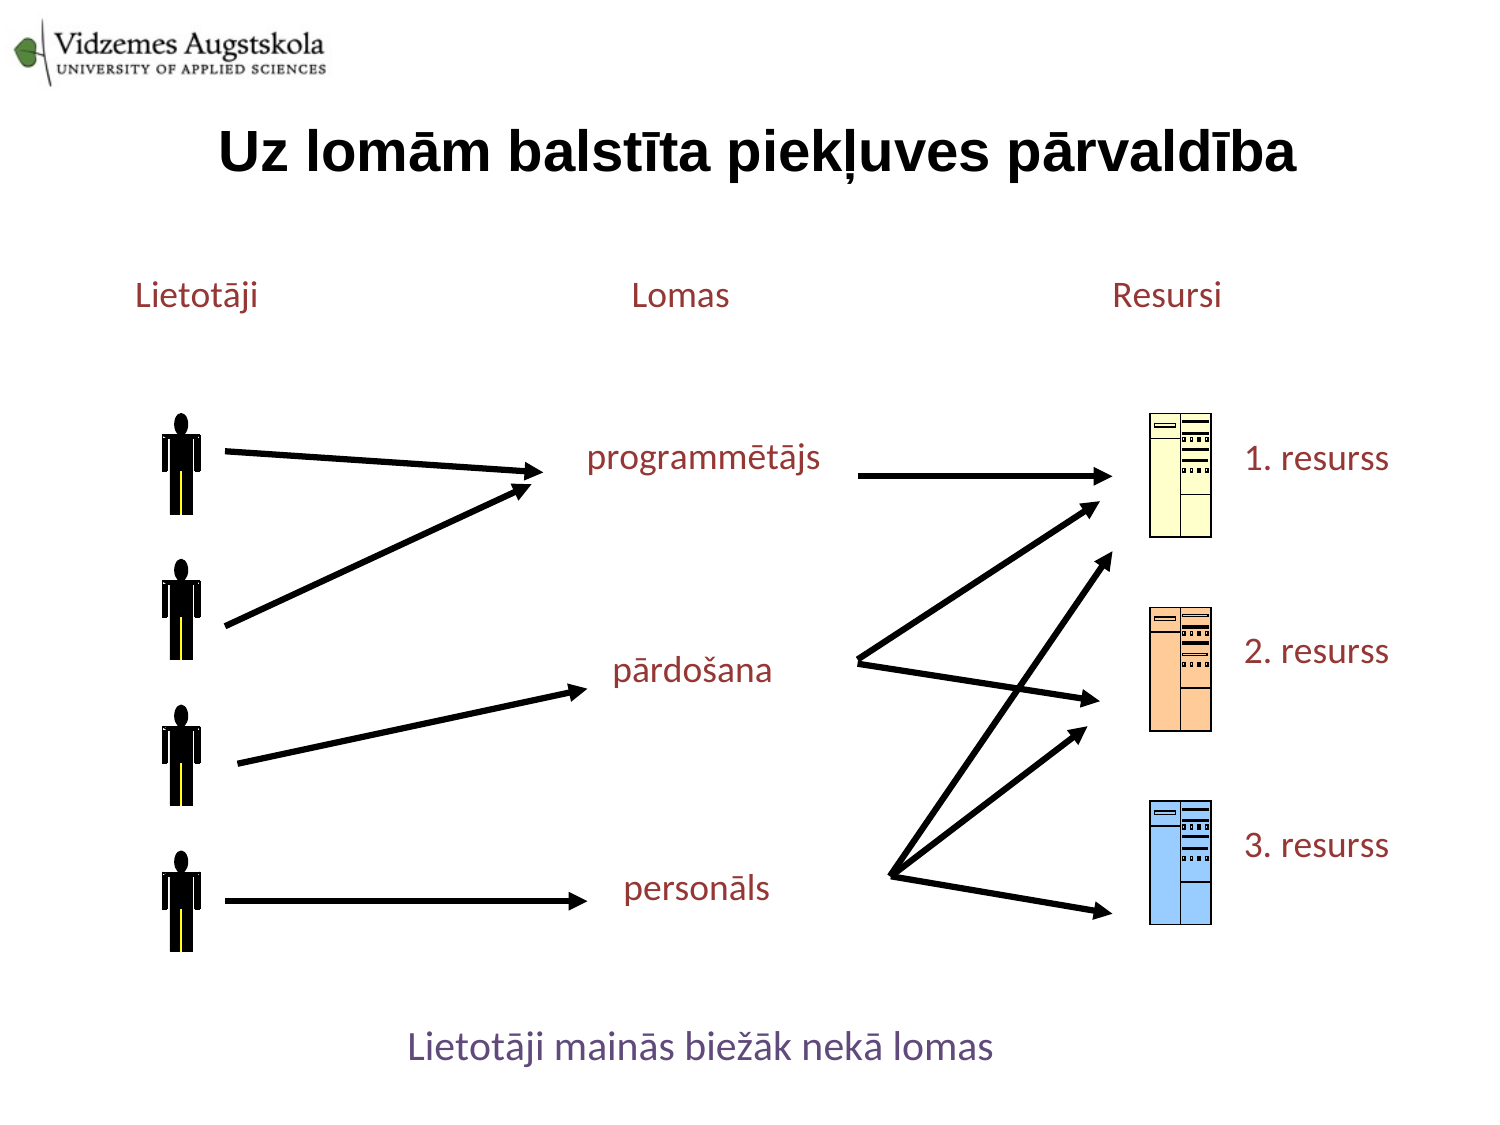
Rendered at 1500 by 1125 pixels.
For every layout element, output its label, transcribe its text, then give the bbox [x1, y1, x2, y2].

text_box [174, 559, 188, 580]
text_box [174, 413, 188, 434]
text_box Resursi [1097, 274, 1238, 322]
text_box [1149, 607, 1211, 731]
text_box [162, 728, 200, 806]
text_box 3. resurss [1228, 824, 1405, 872]
text_box pārdošana [597, 649, 789, 697]
picture [5, 2, 334, 102]
text_box [162, 873, 200, 952]
text_box Lietotāji mainās biežāk nekā lomas [392, 1011, 1010, 1076]
text_box 2. resurss [1229, 631, 1405, 678]
text_box Lietotāji [120, 274, 274, 322]
text_box [174, 705, 188, 726]
text_box 1. resurss [1229, 437, 1405, 484]
text_box [1149, 801, 1211, 925]
text_box [162, 582, 200, 660]
text_box [174, 851, 188, 872]
title Uz lomām balstīta piekļuves pārvaldība [82, 120, 1433, 186]
text_box [162, 436, 200, 514]
text_box programmētājs [571, 437, 836, 484]
text_box [1149, 413, 1211, 538]
text_box Lomas [616, 274, 745, 322]
text_box personāls [608, 867, 786, 914]
